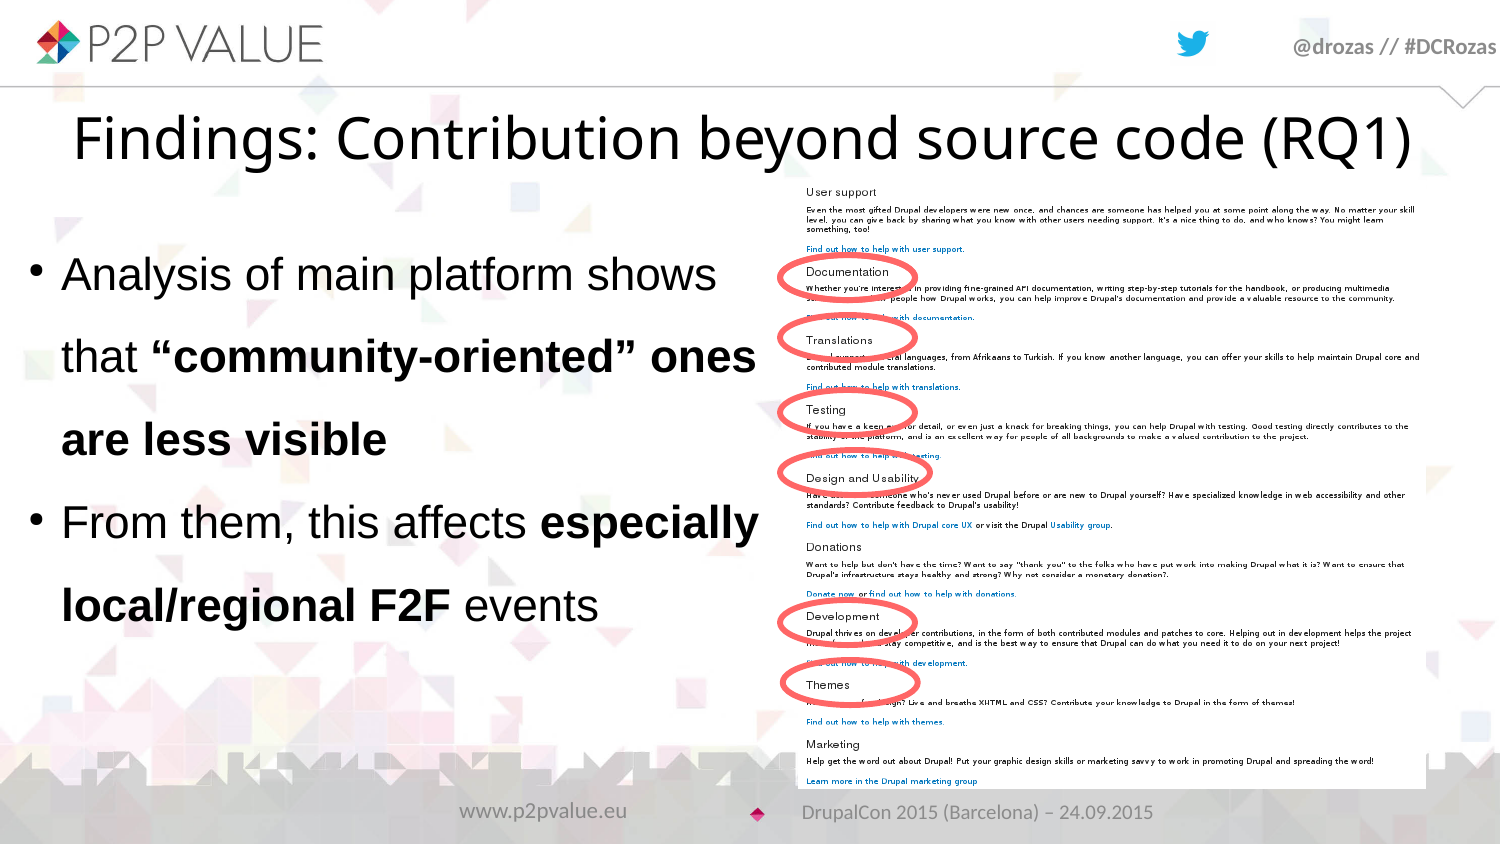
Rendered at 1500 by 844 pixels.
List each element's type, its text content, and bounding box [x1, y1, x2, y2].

text_box @drozas // #DCRozas [1170, 15, 1500, 76]
subtitle Analysis of main platform shows that “community-oriented” ones are less visible From them, this affects especially local/regional F2F events [15, 210, 781, 766]
title Findings: Contribution beyond source code (RQ1) [0, 92, 1486, 181]
text_box DrupalCon 2015 (Barcelona) – 24.09.2015 [788, 788, 1481, 834]
picture [0, 0, 1500, 844]
text_box www.p2pvalue.eu [453, 789, 672, 829]
